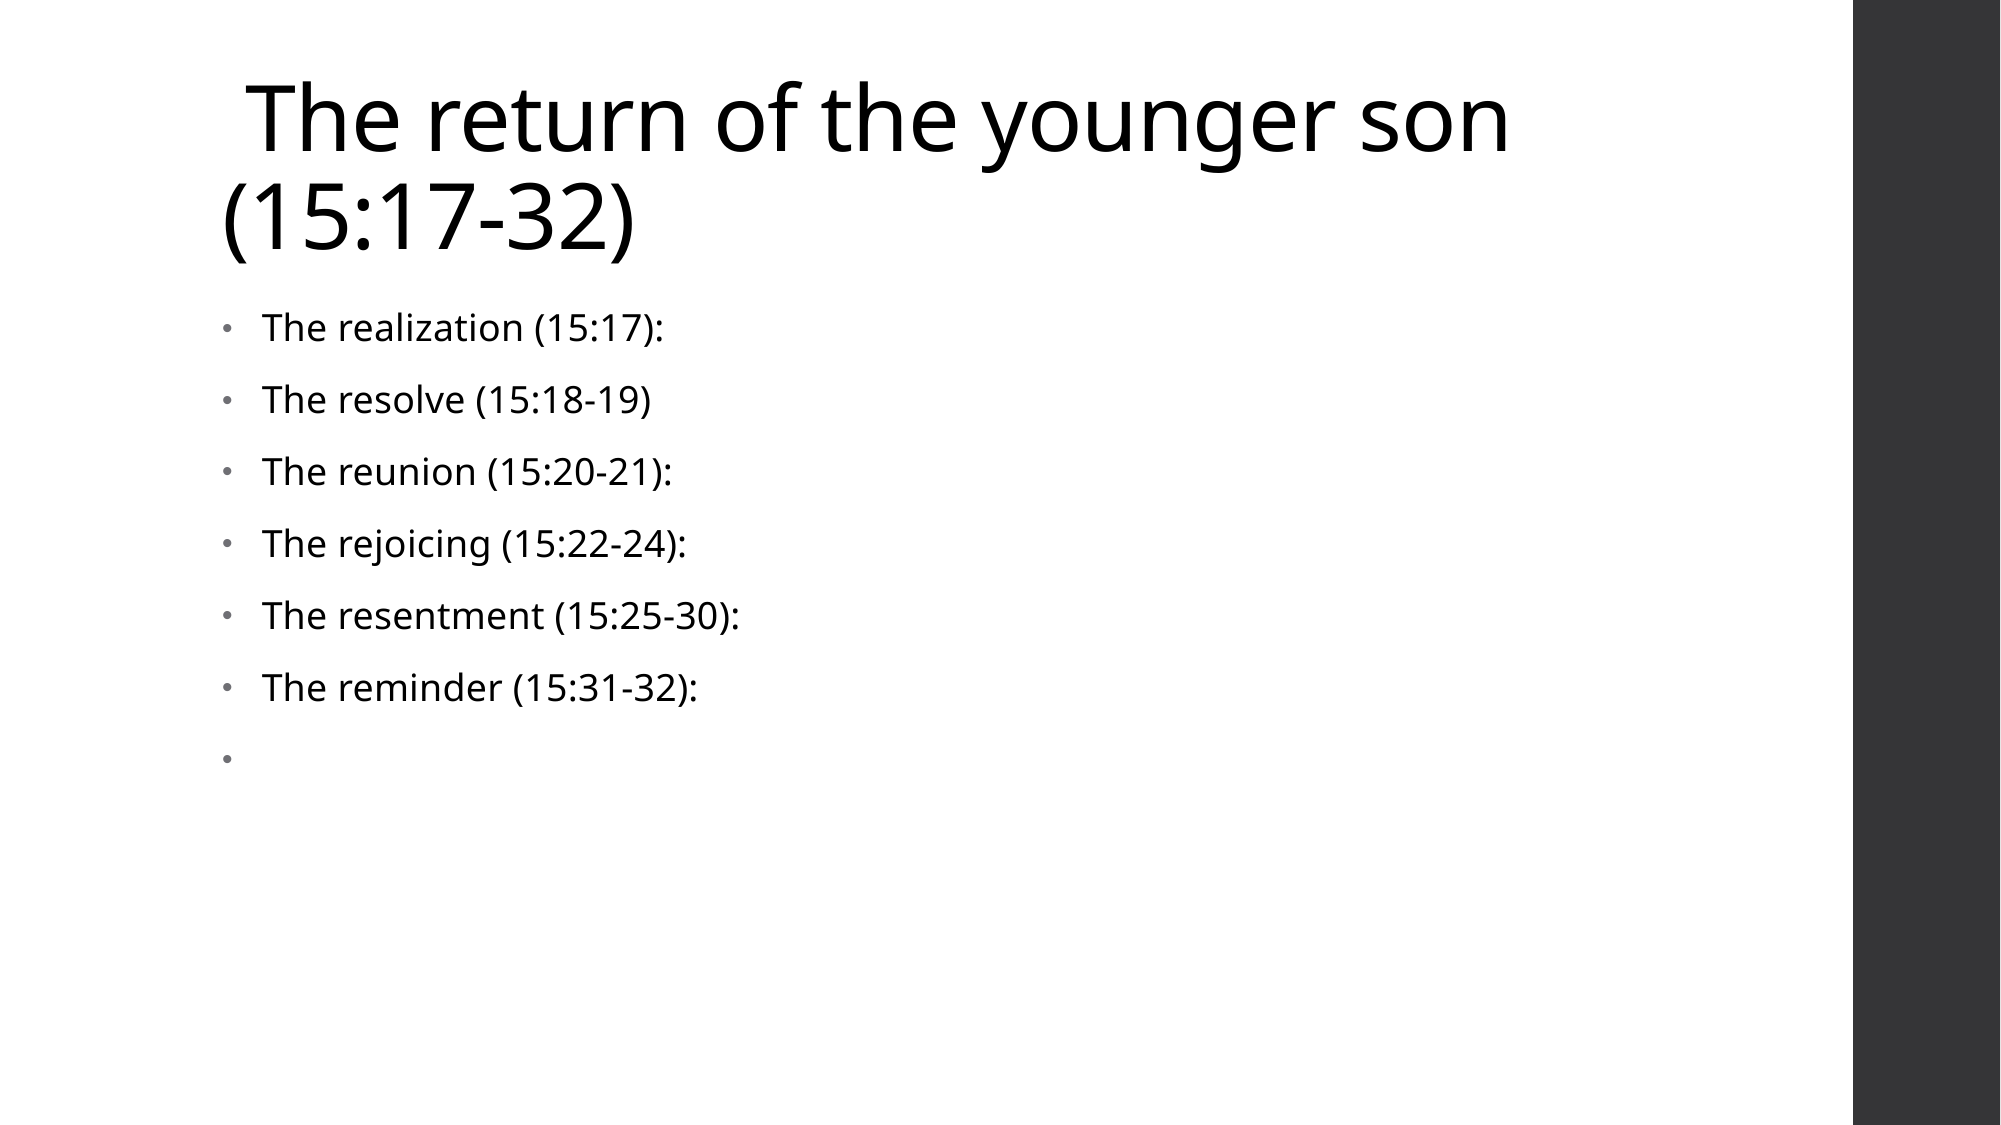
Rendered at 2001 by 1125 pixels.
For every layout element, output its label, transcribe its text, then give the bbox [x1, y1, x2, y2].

title The return of the younger son (15:17-32) [206, 60, 1797, 278]
list The realization (15:17): The resolve (15:18-19) The reunion (15:20-21): The rejoicing (15:22-24): The resentment (15:25-30): The reminder (15:31-32): [206, 299, 1617, 1014]
